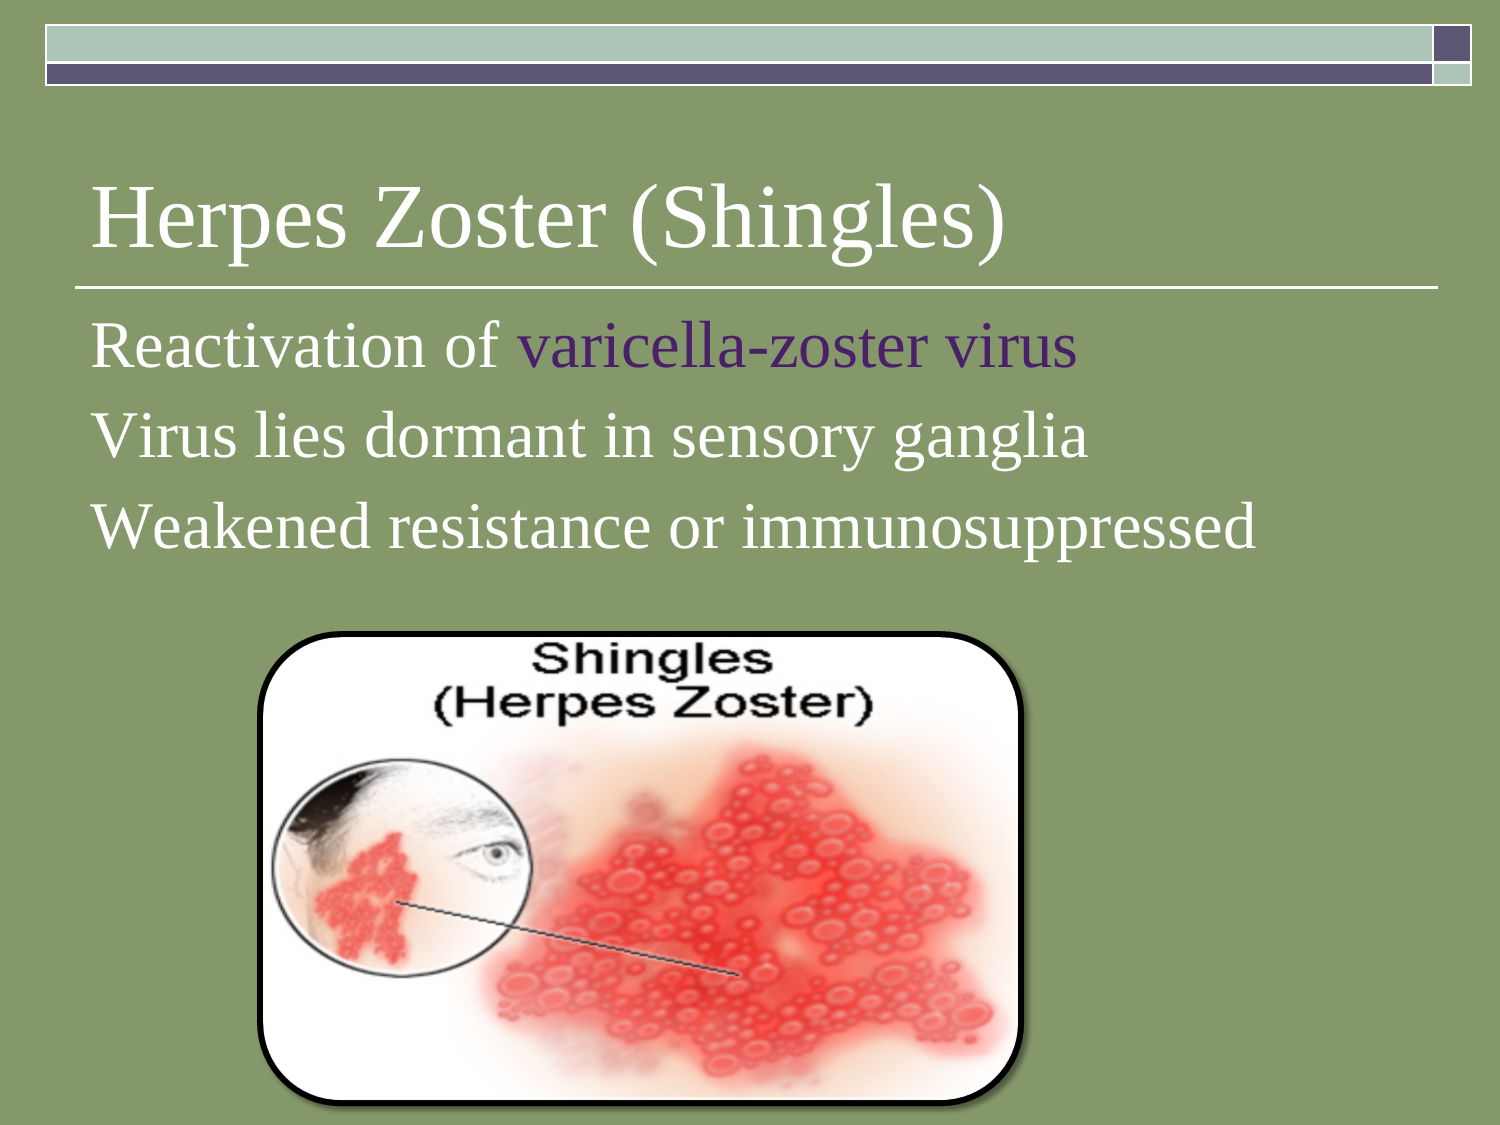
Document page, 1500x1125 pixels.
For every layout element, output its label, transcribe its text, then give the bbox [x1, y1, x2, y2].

title Herpes Zoster (Shingles) [75, 87, 1426, 275]
list Reactivation of varicella-zoster virus Virus lies dormant in sensory ganglia Weakened resistance or immunosuppressed [75, 299, 1426, 1006]
picture [251, 625, 1038, 1121]
